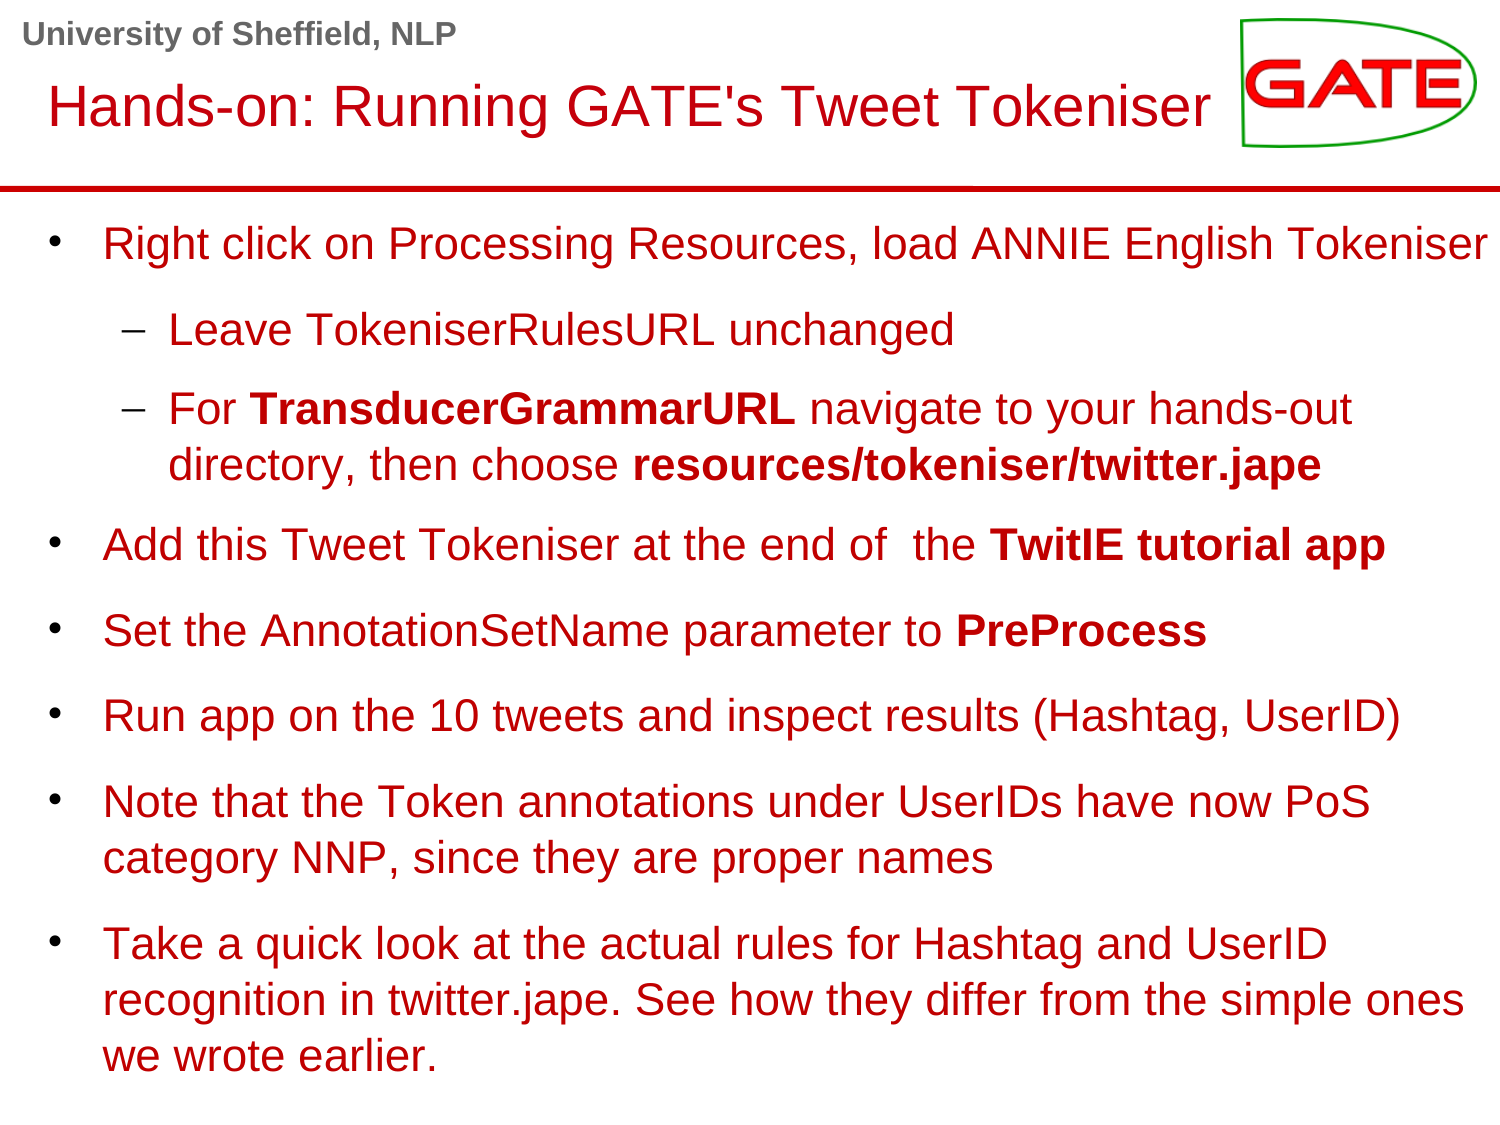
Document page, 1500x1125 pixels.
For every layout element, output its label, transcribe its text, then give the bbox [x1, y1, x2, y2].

text_box Right click on Processing Resources, load ANNIE English Tokeniser Leave TokeniserRulesURL unchanged For TransducerGrammarURL navigate to your hands-out directory, then choose resources/tokeniser/twitter.jape Add this Tweet Tokeniser at the end of the TwitIE tutorial app Set the AnnotationSetName parameter to PreProcess Run app on the 10 tweets and inspect results (Hashtag, UserID) Note that the Token annotations under UserIDs have now PoS category NNP, since they are proper names Take a quick look at the actual rules for Hashtag and UserID recognition in twitter.jape. See how they differ from the simple ones we wrote earlier. [47, 212, 1500, 1125]
text_box Hands-on: Running GATE's Tweet Tokeniser [47, 41, 1267, 173]
picture [1240, 18, 1477, 148]
